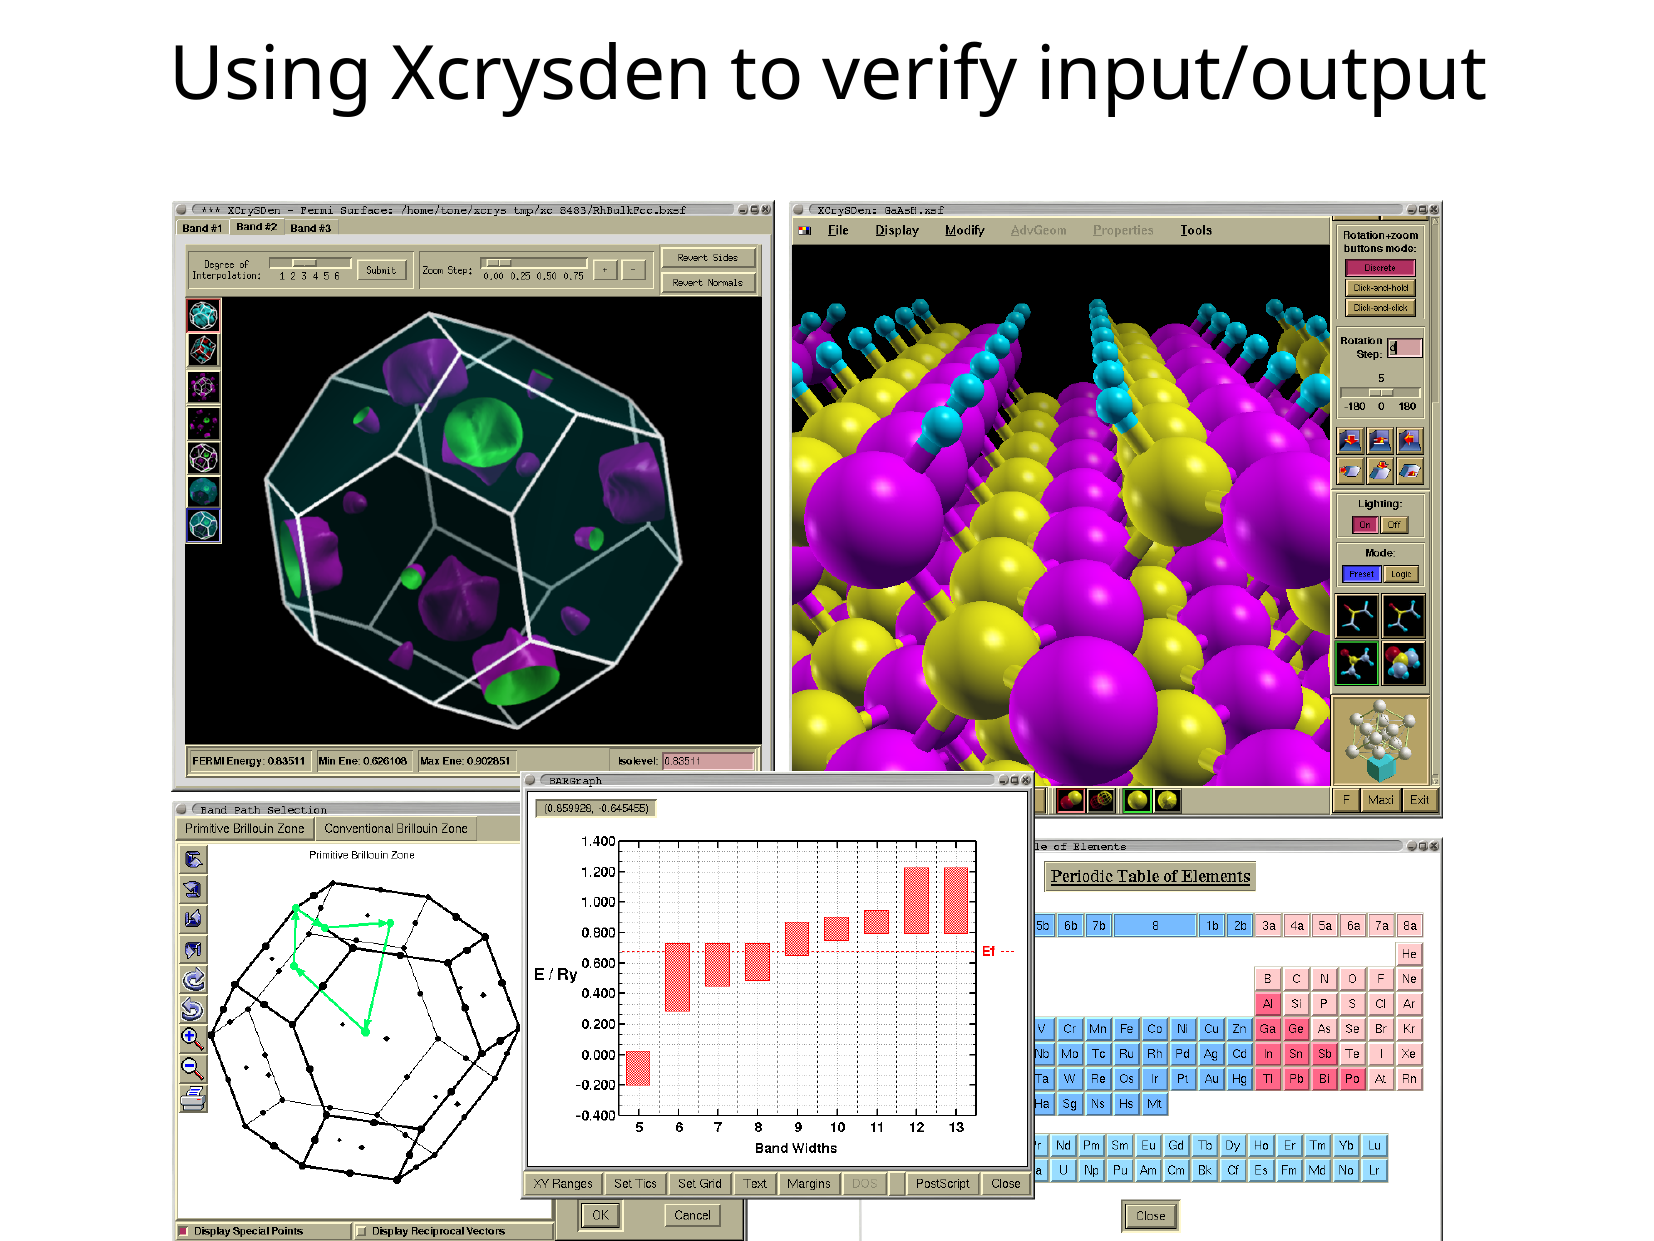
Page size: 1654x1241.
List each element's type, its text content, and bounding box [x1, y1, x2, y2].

picture [171, 200, 1443, 1241]
text_box Using Xcrysden to verify input/output [4, 0, 1654, 159]
